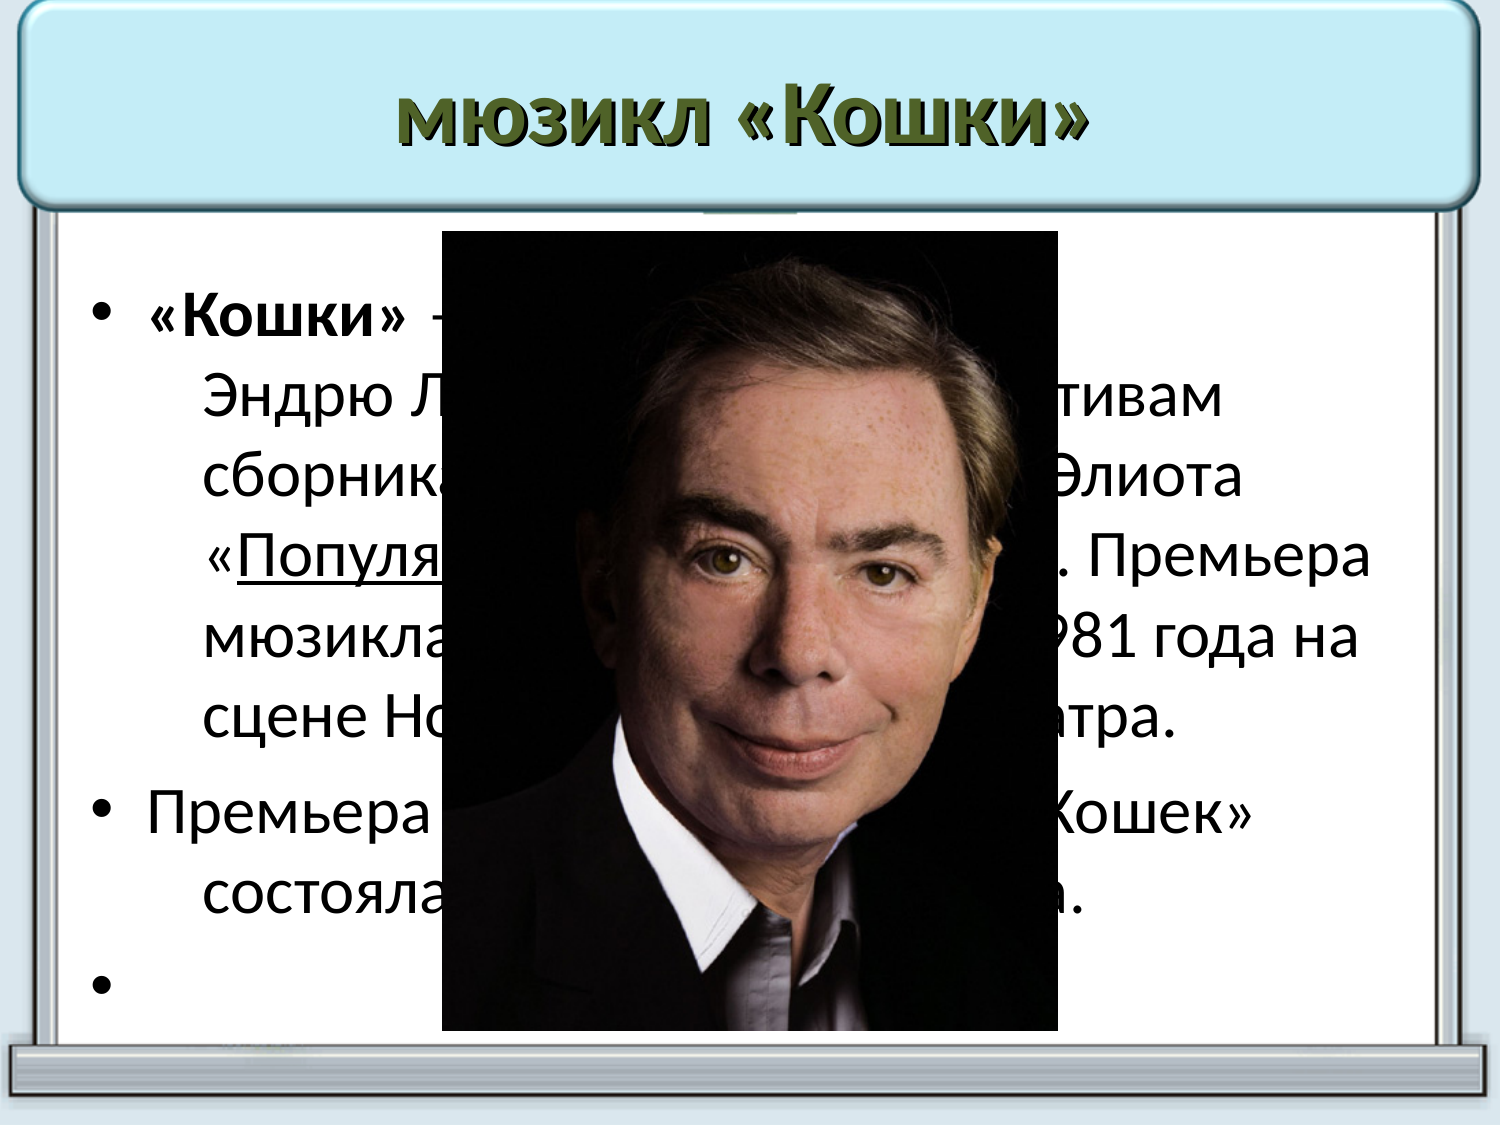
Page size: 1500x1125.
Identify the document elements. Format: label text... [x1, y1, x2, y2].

picture [442, 231, 1058, 1031]
list «Кошки» — мюзикл Эндрю Ллойда Уэббера по мотивам сборника детских стихов Т. С. Элиота «Популярная наука о кошках». Премьера мюзикла состоялась 11 мая 1981 года на сцене Нового лондонского театра. Премьера российской версии «Кошек» состоялась 18 марта 2005 года. [75, 262, 442, 1005]
list «Кошки» — мюзикл Эндрю Ллойда Уэббера по мотивам сборника детских стихов Т. С. Элиота «Популярная наука о кошках». Премьера мюзикла состоялась 11 мая 1981 года на сцене Нового лондонского театра. Премьера российской версии «Кошек» состоялась 18 марта 2005 года. [1058, 262, 1426, 1005]
title мюзикл «Кошки» [70, 35, 1421, 178]
